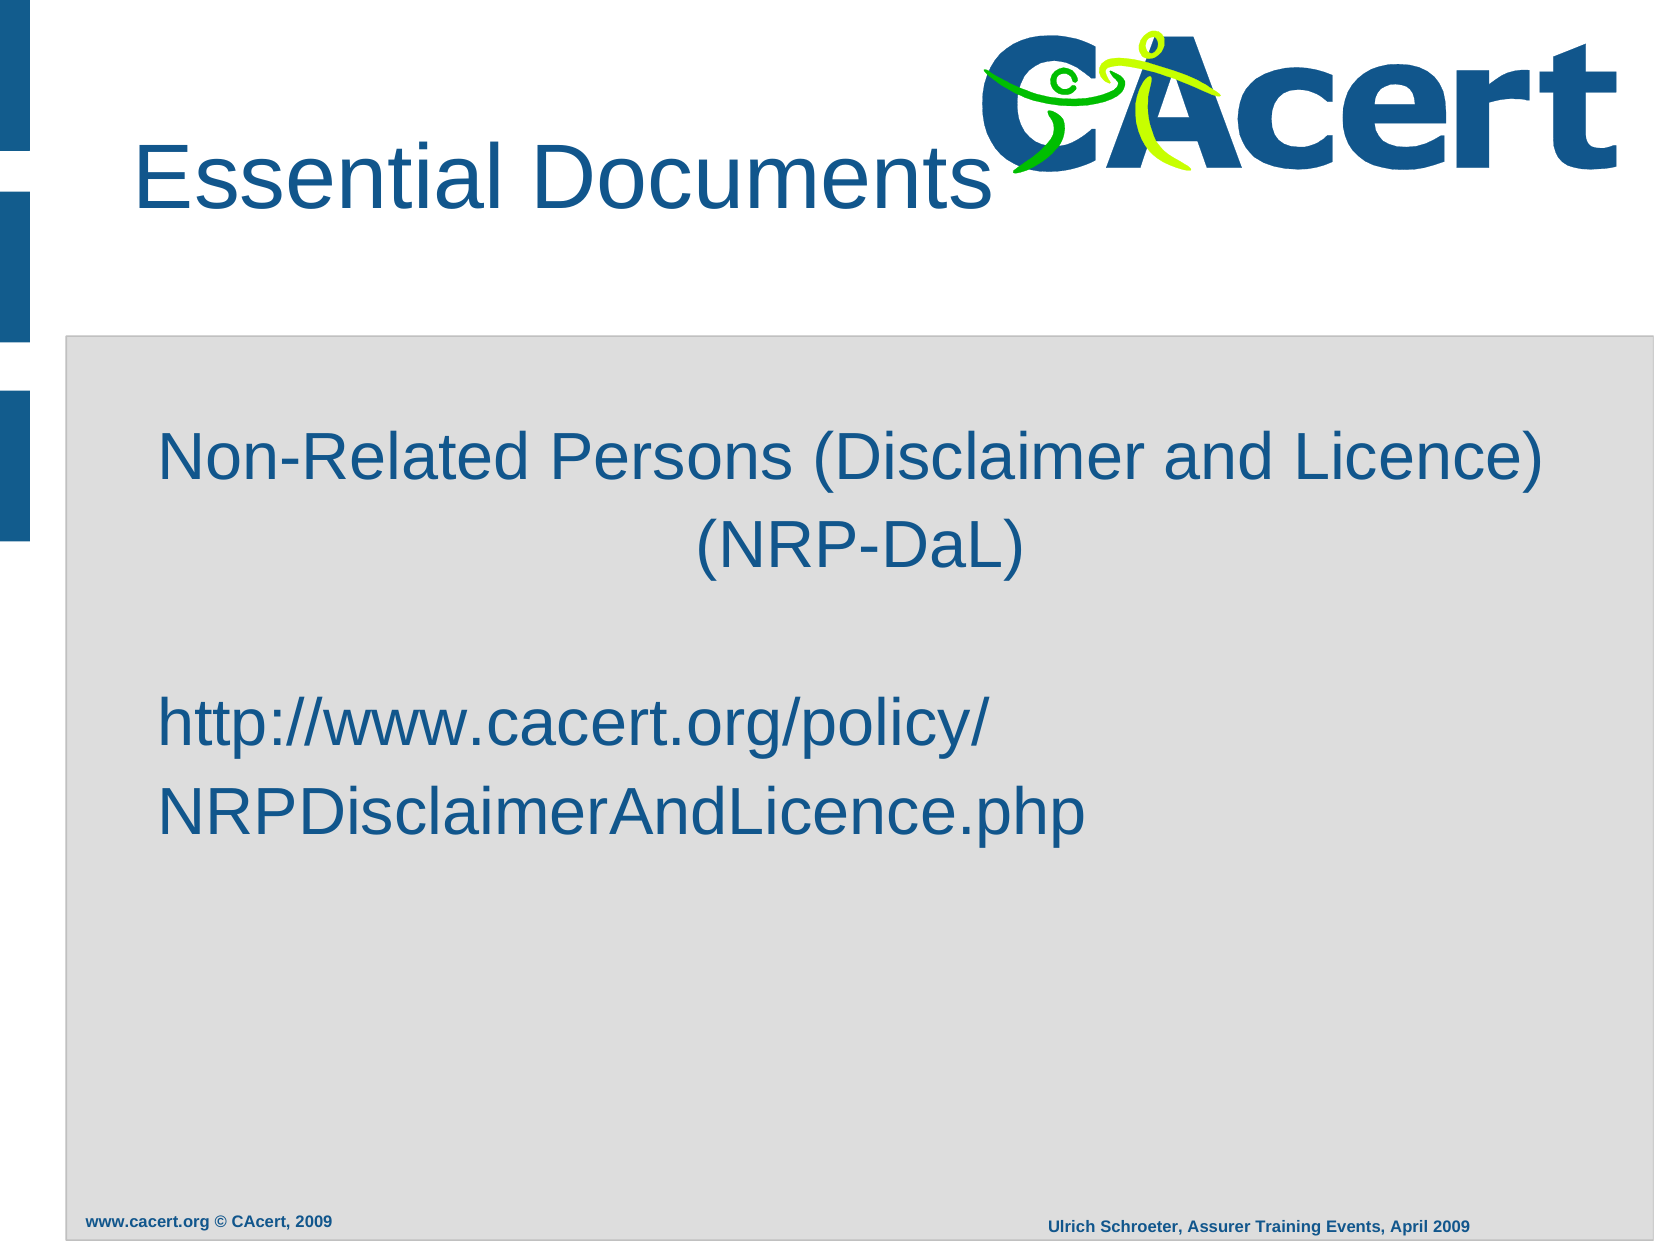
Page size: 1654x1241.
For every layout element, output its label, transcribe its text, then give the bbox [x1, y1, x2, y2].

text_box Essential Documents [118, 118, 1011, 236]
text_box Non-Related Persons (Disclaimer and Licence) (NRP-DaL) http://www.cacert.org/policy/ NRPDisclaimerAndLicence.php [142, 397, 1562, 856]
